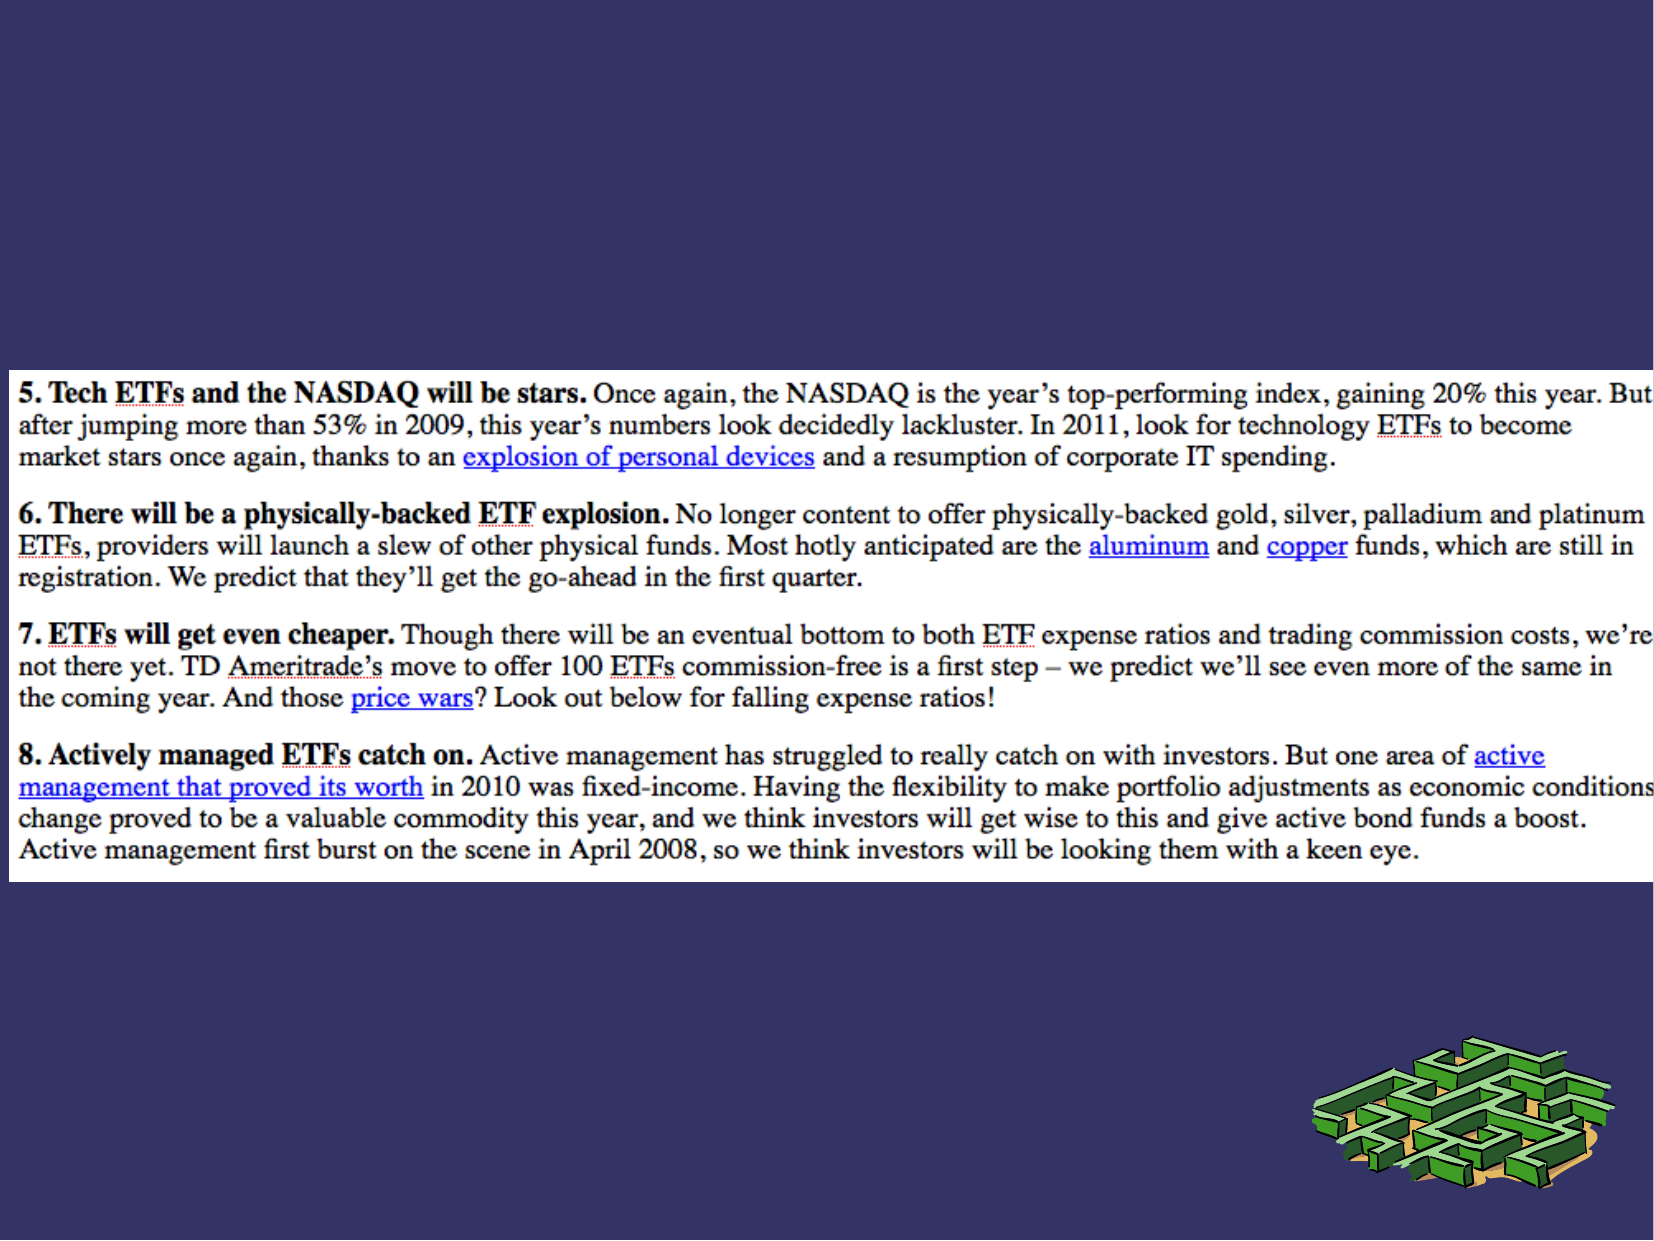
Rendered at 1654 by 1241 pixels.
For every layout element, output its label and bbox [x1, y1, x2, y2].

picture [9, 370, 1654, 882]
